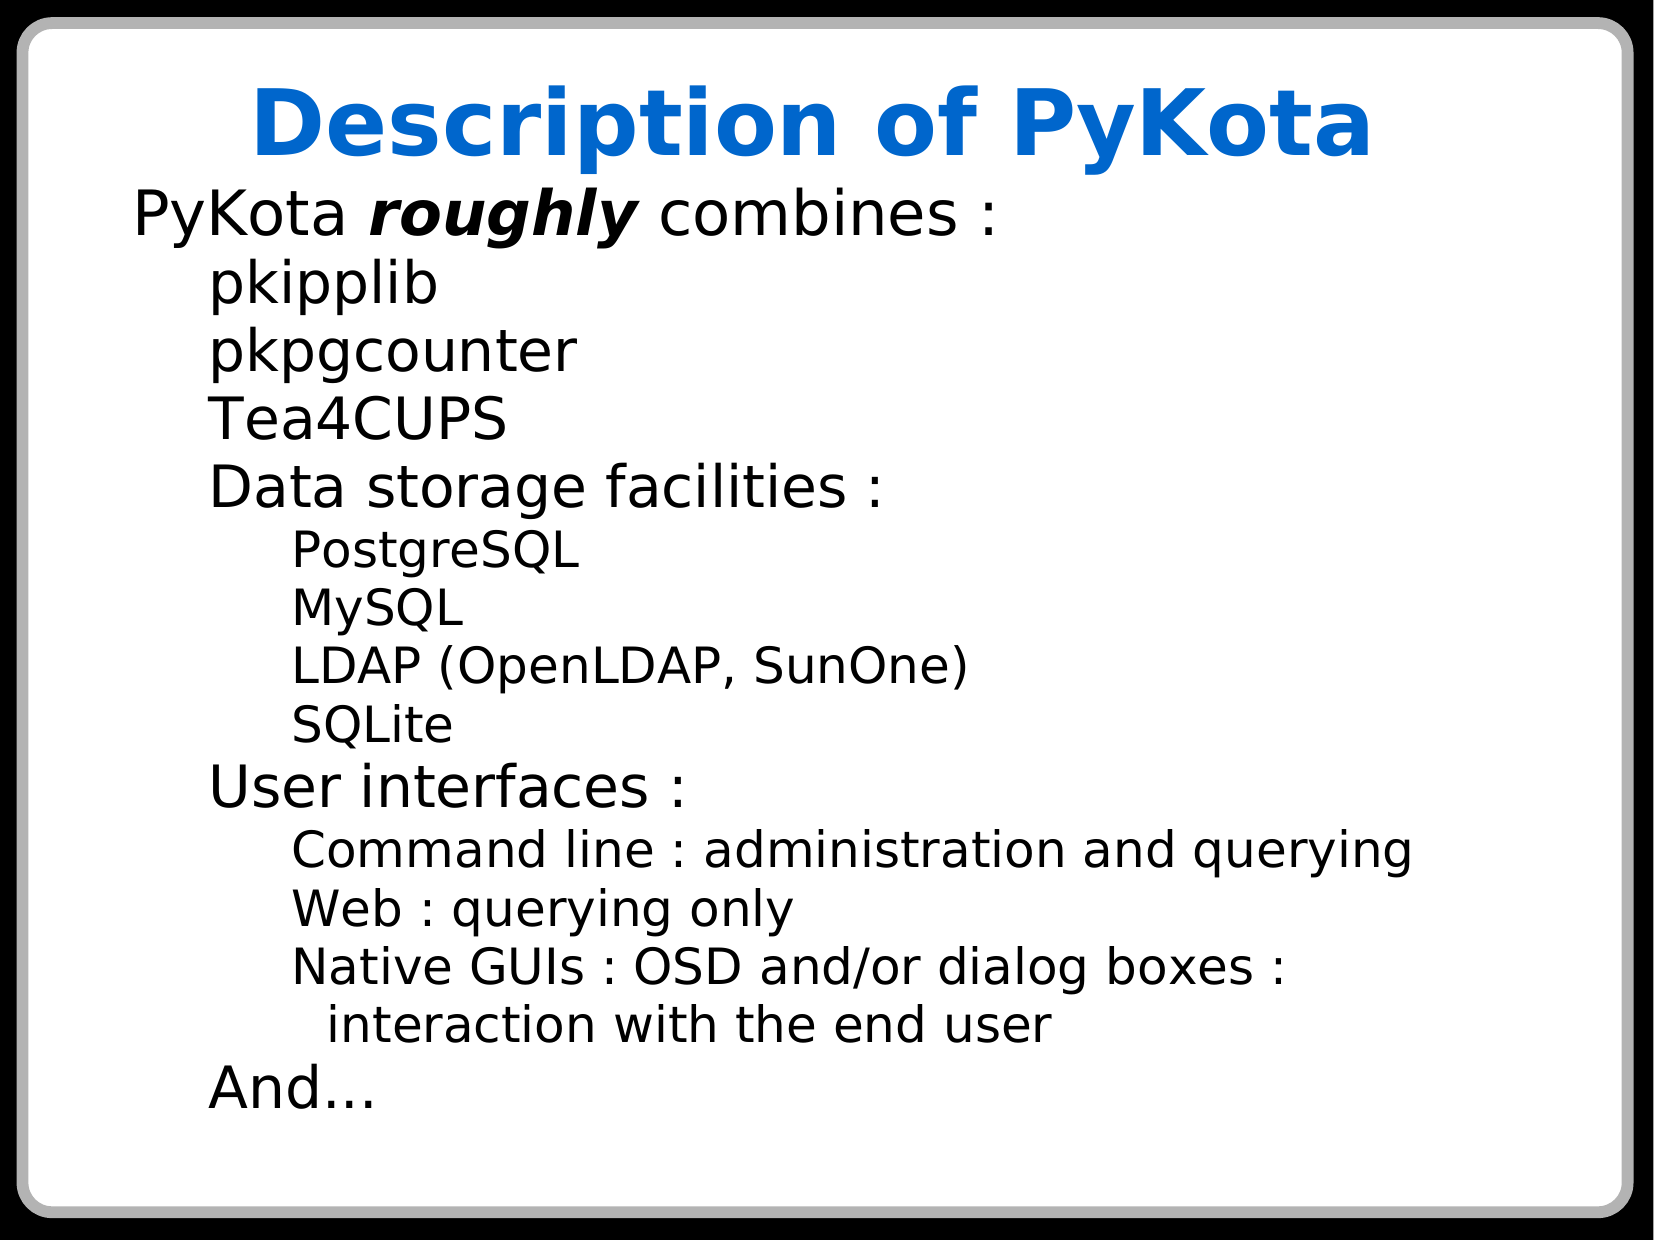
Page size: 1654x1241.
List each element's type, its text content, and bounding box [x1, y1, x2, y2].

title Description of PyKota [59, 70, 1568, 178]
list PyKota roughly combines : pkipplib pkpgcounter Tea4CUPS Data storage facilities : PostgreSQL MySQL LDAP (OpenLDAP, SunOne) SQLite User interfaces : Command line : administration and querying Web : querying only Native GUIs : OSD and/or dialog boxes : interaction with the end user And... [114, 177, 1536, 1134]
